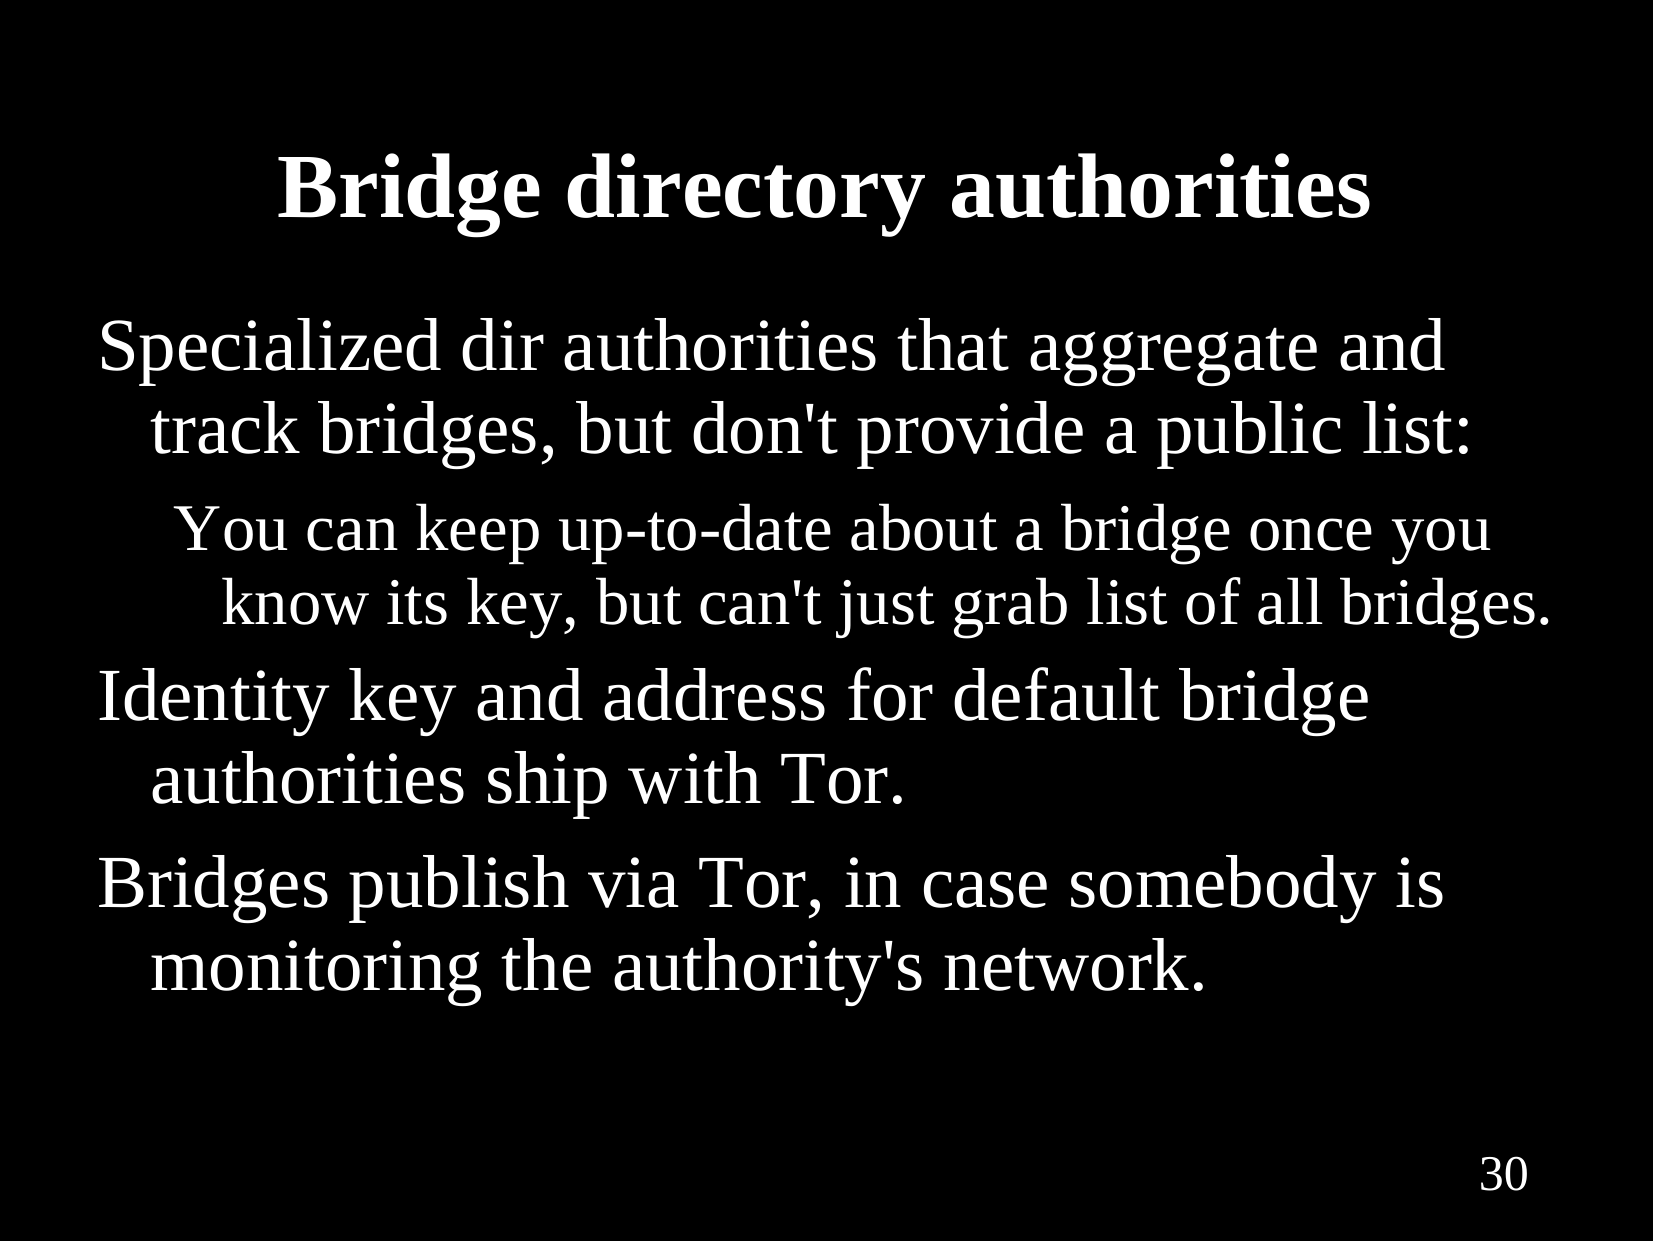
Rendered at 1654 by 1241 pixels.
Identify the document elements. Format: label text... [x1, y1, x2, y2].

title Bridge directory authorities [119, 91, 1532, 283]
list Specialized dir authorities that aggregate and track bridges, but don't provide a public list: You can keep up-to-date about a bridge once you know its key, but can't just grab list of all bridges. Identity key and address for default bridge authorities ship with Tor. Bridges publish via Tor, in case somebody is monitoring the authority's network. [79, 303, 1571, 1093]
